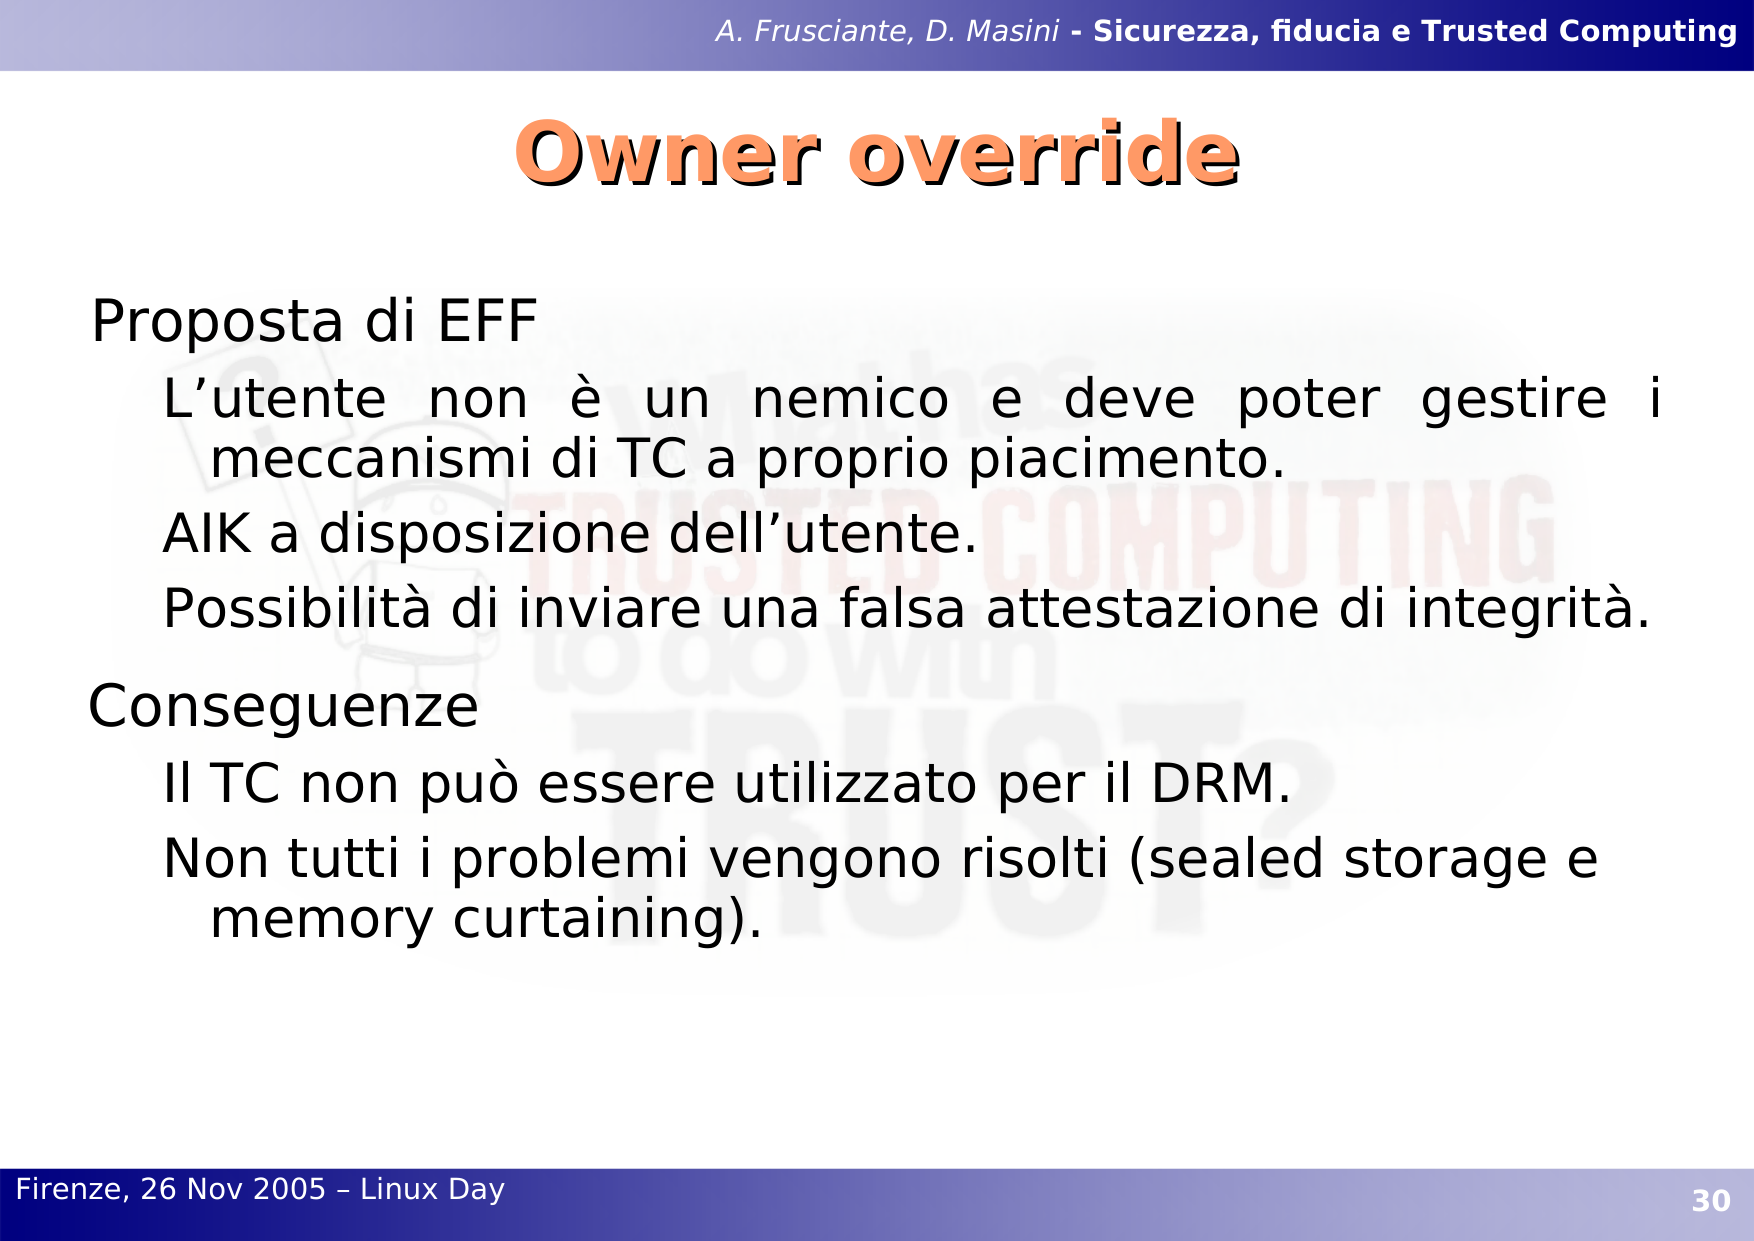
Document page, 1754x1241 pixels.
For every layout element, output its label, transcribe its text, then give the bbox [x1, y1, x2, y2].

text_box <numero> [1641, 1185, 1732, 1223]
picture [0, 0, 1754, 1241]
title Owner override [87, 49, 1667, 257]
list Proposta di EFF L’utente non è un nemico e deve poter gestire i meccanismi di TC a proprio piacimento. AIK a disposizione dell’utente. Possibilità di inviare una falsa attestazione di integrità. Conseguenze Il TC non può essere utilizzato per il DRM. Non tutti i problemi vengono risolti (sealed storage e memory curtaining). [87, 289, 1667, 1108]
text_box A. Frusciante, D. Masini - Sicurezza, fiducia e Trusted Computing [602, 7, 1754, 63]
text_box Firenze, 26 Nov 2005 – Linux Day [0, 1175, 763, 1234]
